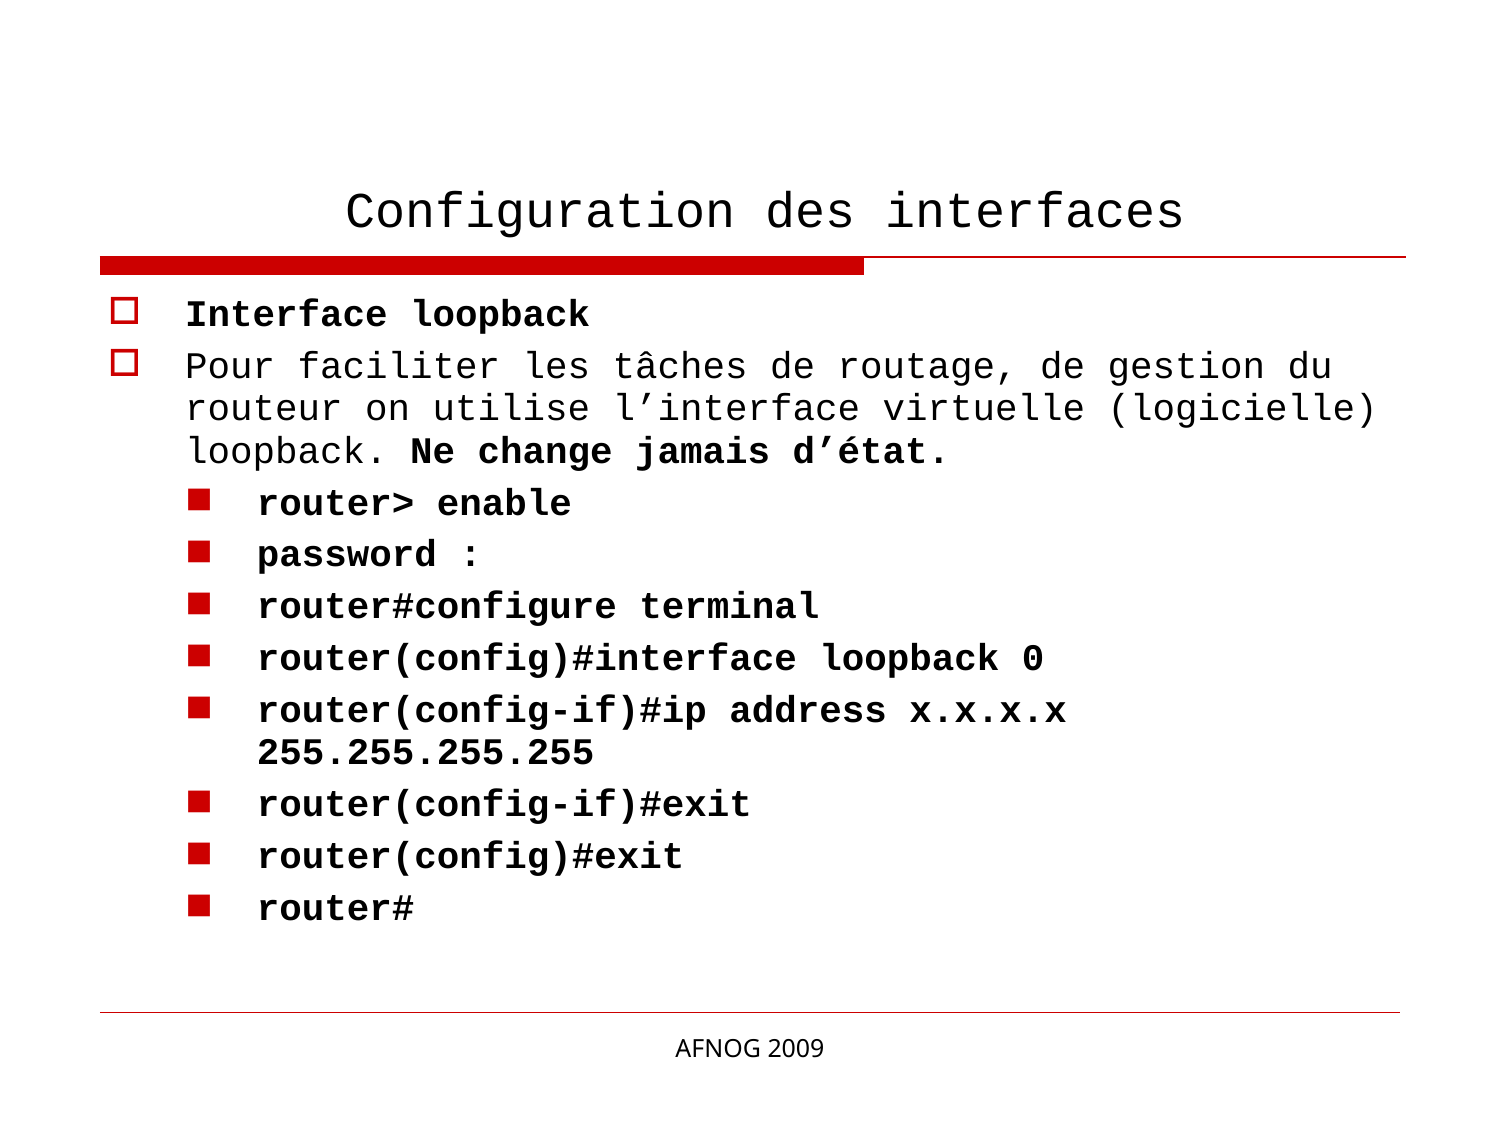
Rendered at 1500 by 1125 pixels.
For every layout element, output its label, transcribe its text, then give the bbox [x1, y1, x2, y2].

text_box AFNOG 2009 [512, 1024, 988, 1103]
title Configuration des interfaces [94, 49, 1407, 250]
list Interface loopback Pour faciliter les tâches de routage, de gestion du routeur on utilise l’interface virtuelle (logicielle) loopback. Ne change jamais d’état. router> enable password : router#configure terminal router(config)#interface loopback 0 router(config-if)#ip address x.x.x.x 255.255.255.255 router(config-if)#exit router(config)#exit router# [92, 287, 1406, 988]
